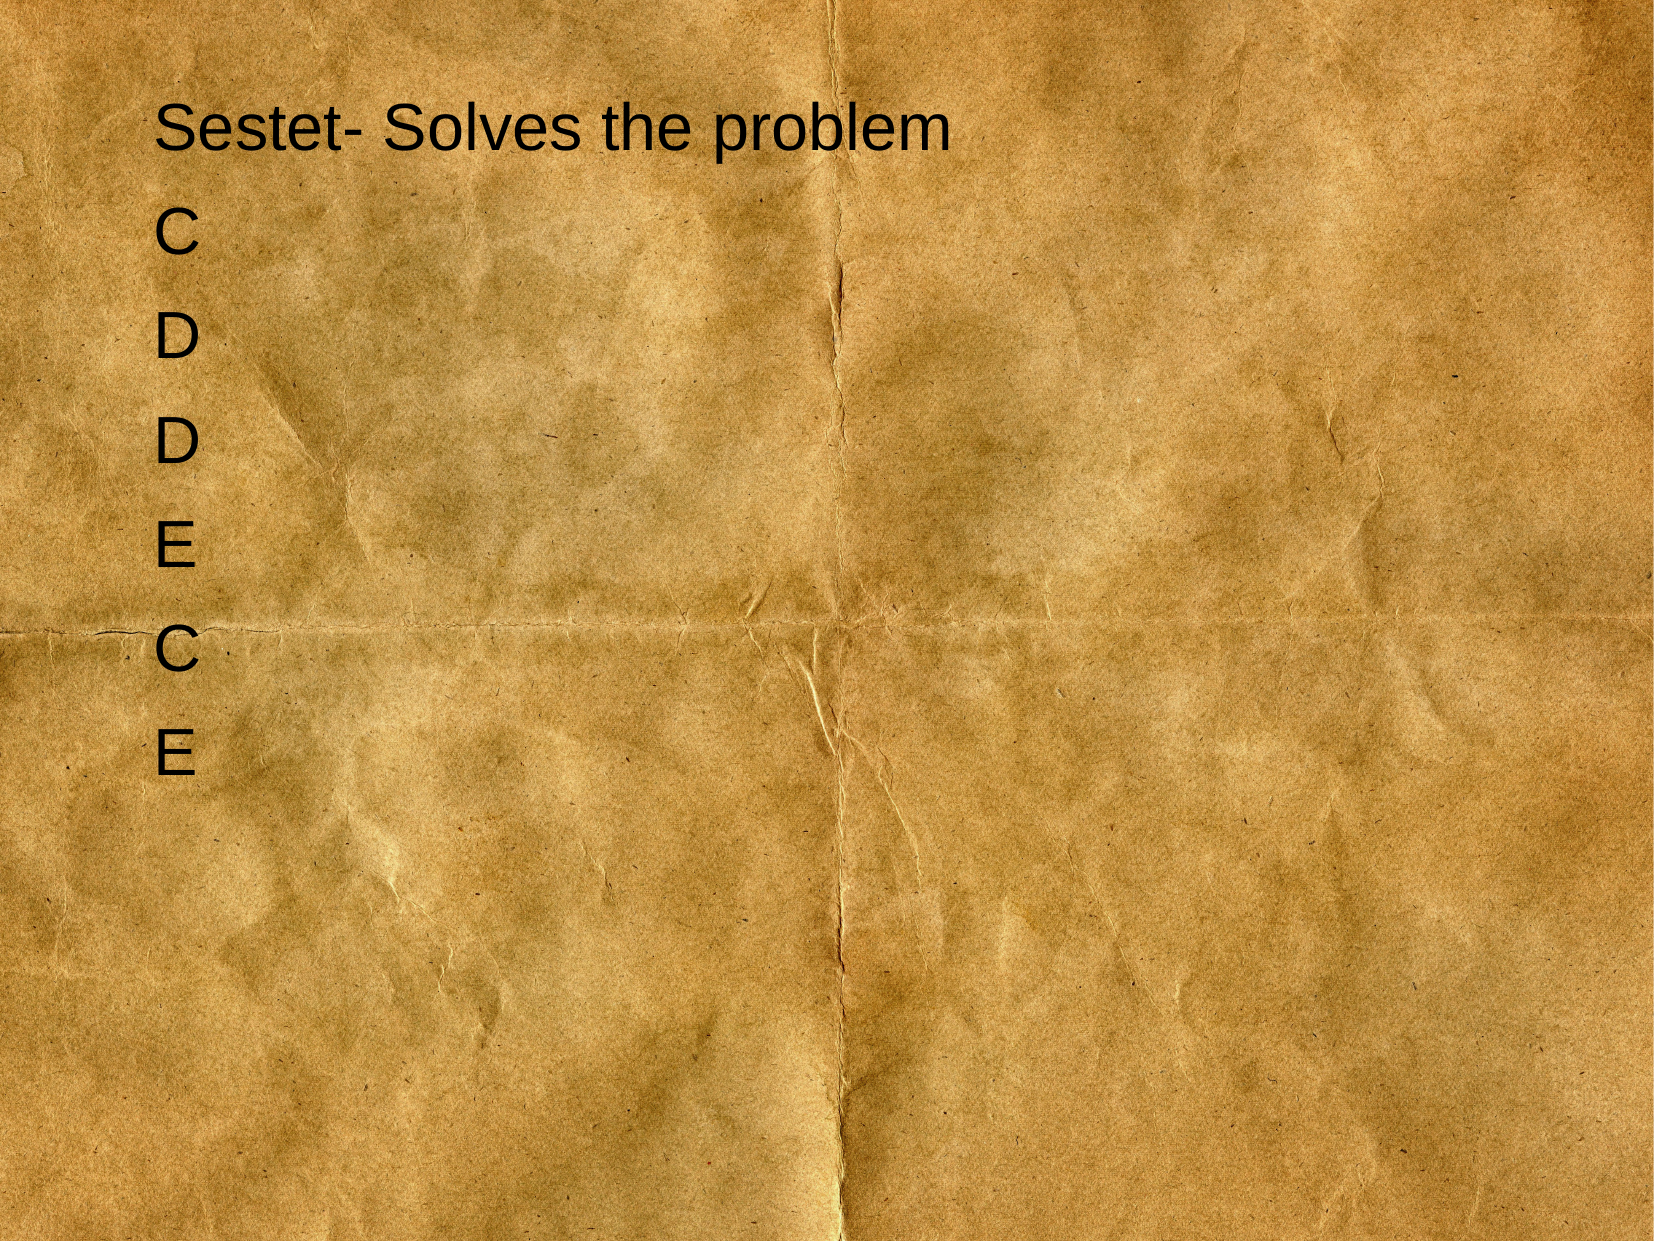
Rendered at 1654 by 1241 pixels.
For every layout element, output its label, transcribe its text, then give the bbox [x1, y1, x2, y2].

picture [0, 0, 1654, 1241]
list Sestet- Solves the problem C D D E C E [82, 90, 1571, 1186]
